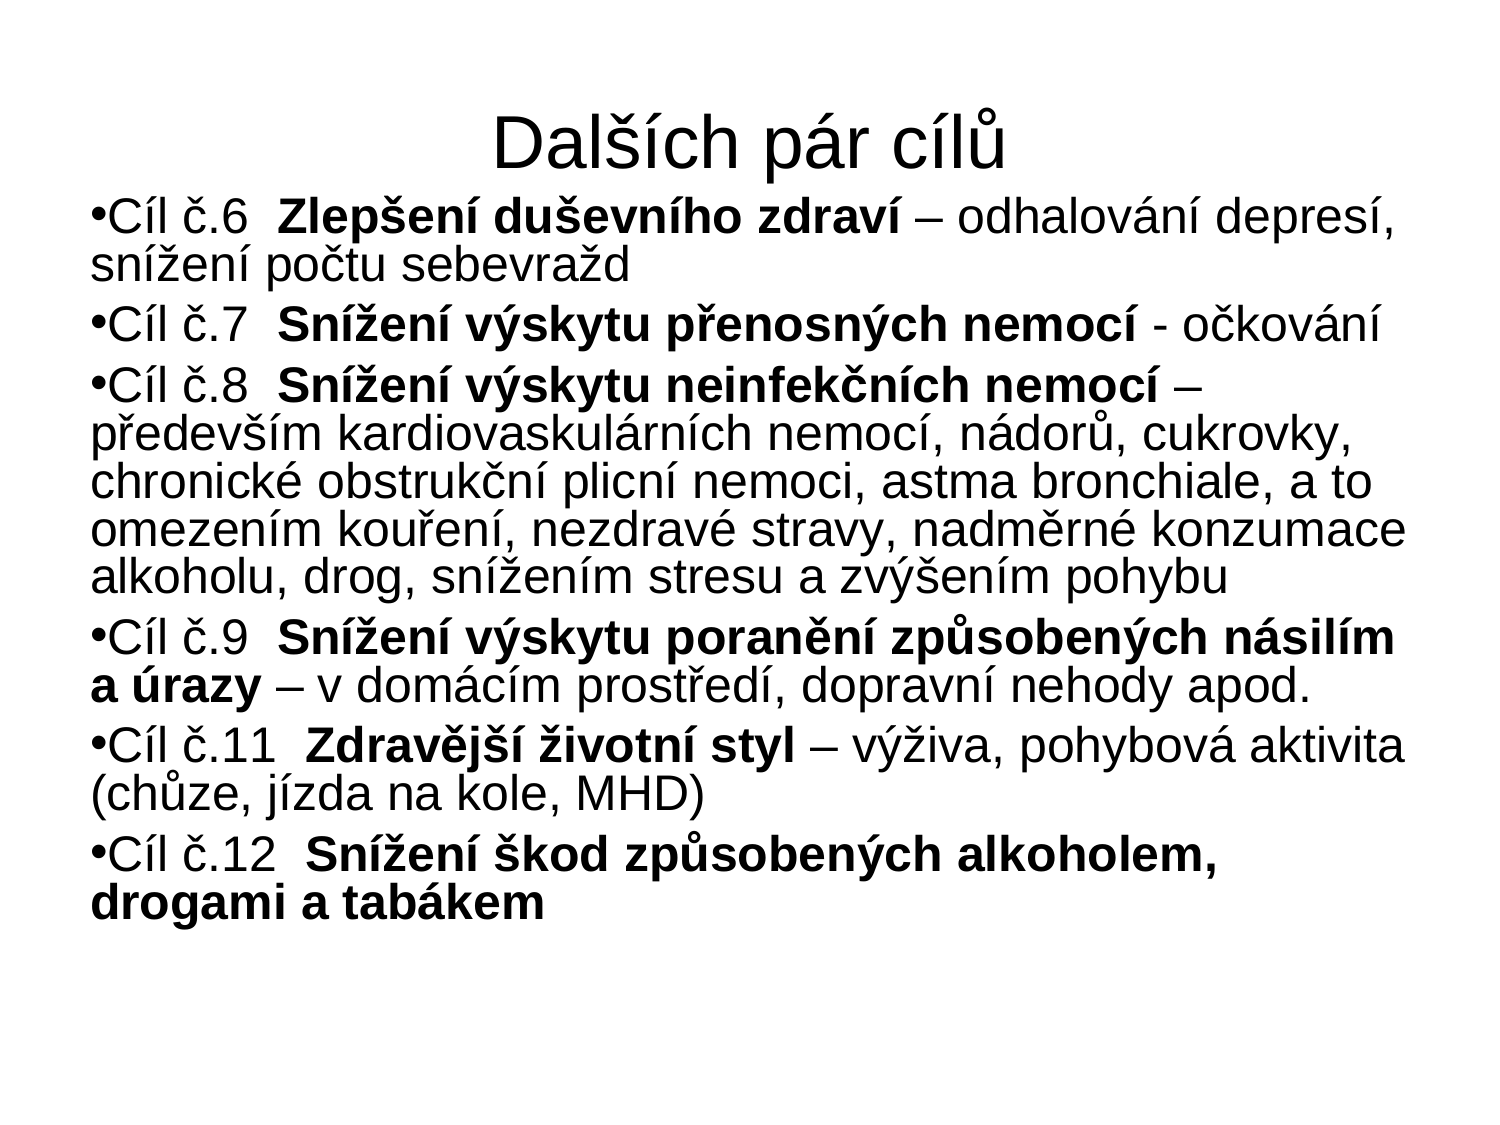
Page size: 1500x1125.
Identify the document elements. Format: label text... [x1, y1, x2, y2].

title Dalších pár cílů [75, 45, 1426, 187]
list Cíl č.6 Zlepšení duševního zdraví – odhalování depresí, snížení počtu sebevražd Cíl č.7 Snížení výskytu přenosných nemocí - očkování Cíl č.8 Snížení výskytu neinfekčních nemocí – především kardiovaskulárních nemocí, nádorů, cukrovky, chronické obstrukční plicní nemoci, astma bronchiale, a to omezením kouření, nezdravé stravy, nadměrné konzumace alkoholu, drog, snížením stresu a zvýšením pohybu Cíl č.9 Snížení výskytu poranění způsobených násilím a úrazy – v domácím prostředí, dopravní nehody apod. Cíl č.11 Zdravější životní styl – výživa, pohybová aktivita (chůze, jízda na kole, MHD) Cíl č.12 Snížení škod způsobených alkoholem, drogami a tabákem [75, 187, 1426, 1005]
